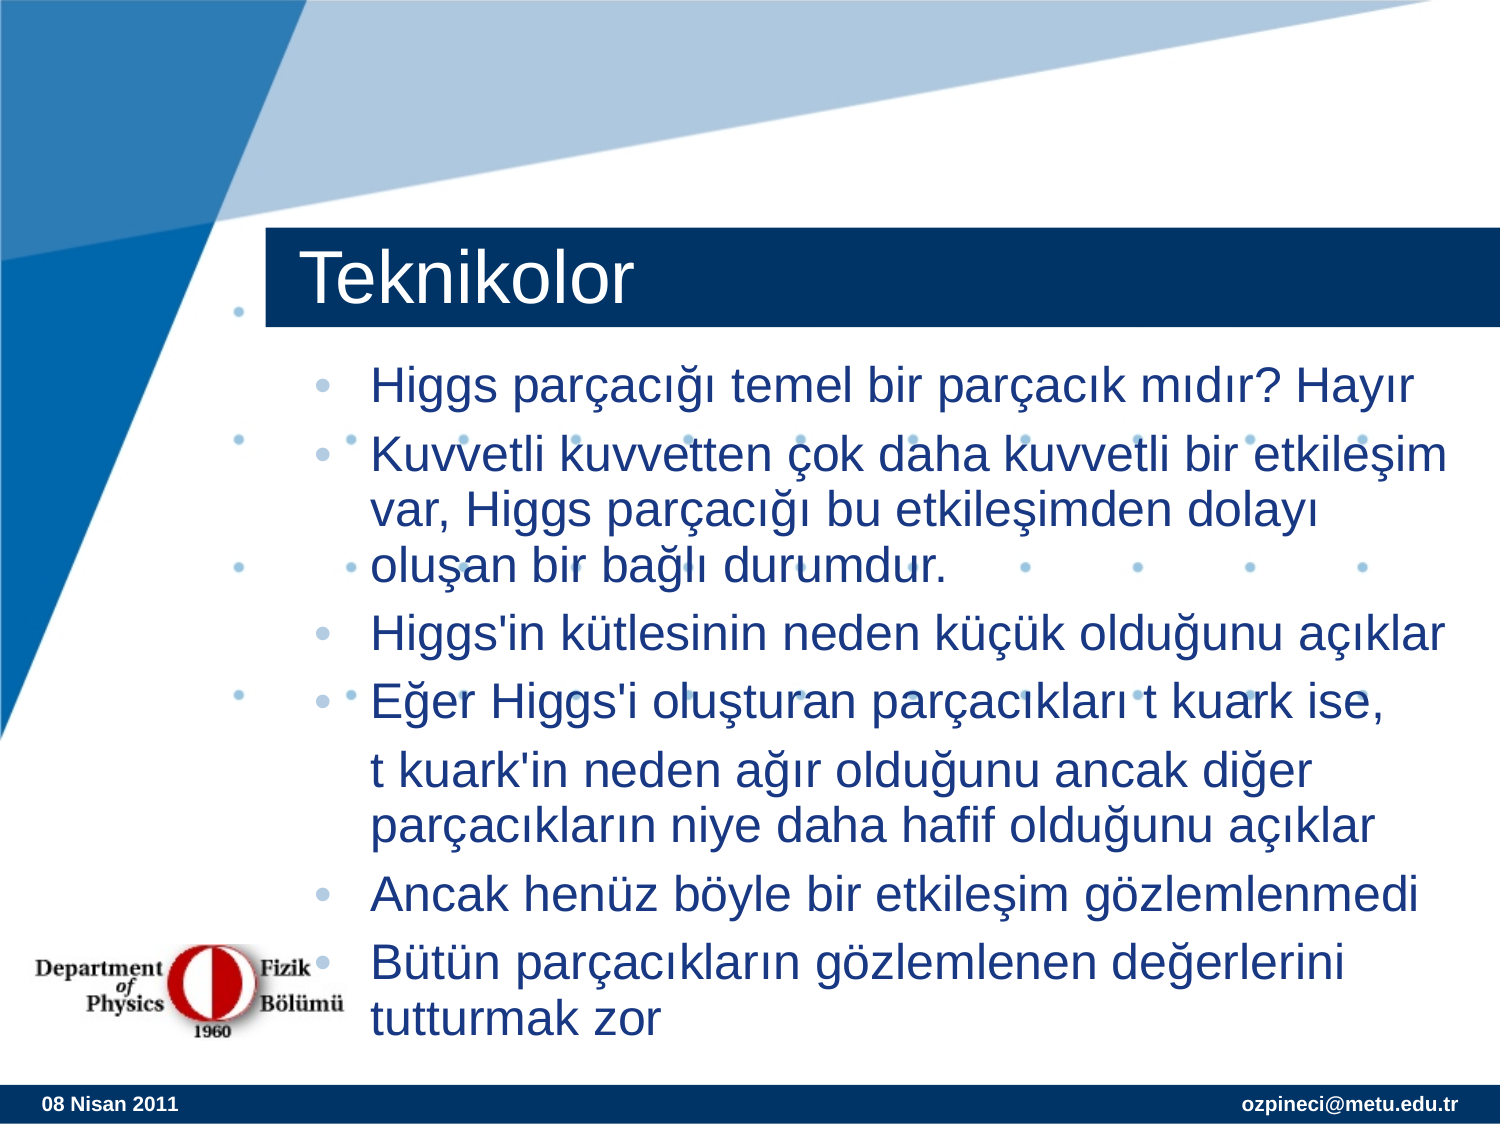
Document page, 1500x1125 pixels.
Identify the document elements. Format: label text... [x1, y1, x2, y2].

picture [29, 944, 299, 1041]
title Teknikolor [265, 227, 1500, 328]
list Higgs parçacığı temel bir parçacık mıdır? Hayır Kuvvetli kuvvetten çok daha kuvvetli bir etkileşim var, Higgs parçacığı bu etkileşimden dolayı oluşan bir bağlı durumdur. Higgs'in kütlesinin neden küçük olduğunu açıklar Eğer Higgs'i oluşturan parçacıkları t kuark ise, t kuark'in neden ağır olduğunu ancak diğer parçacıkların niye daha hafif olduğunu açıklar Ancak henüz böyle bir etkileşim gözlemlenmedi Bütün parçacıkların gözlemlenen değerlerini tutturmak zor [299, 350, 1475, 1054]
picture [0, 0, 1500, 842]
